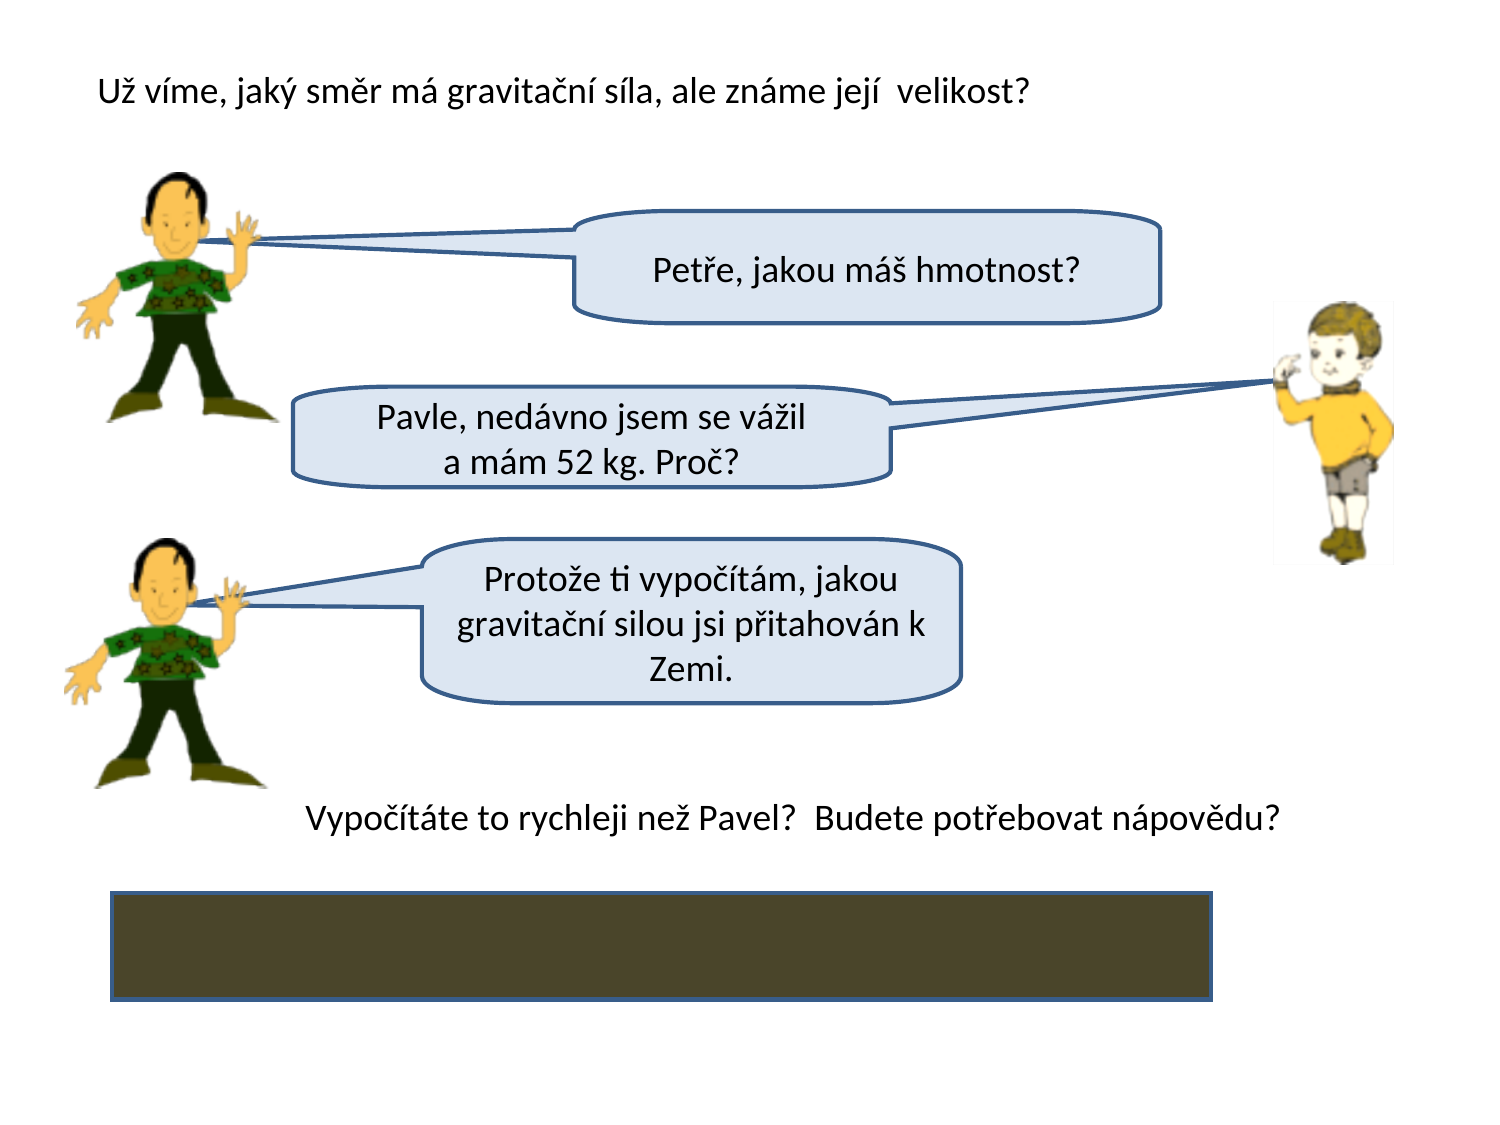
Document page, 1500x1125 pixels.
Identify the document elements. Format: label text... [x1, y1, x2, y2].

text_box Už víme, jaký směr má gravitační síla, ale známe její velikost? [82, 58, 1048, 119]
picture [64, 538, 272, 789]
text_box Pavle, nedávno jsem se vážil a mám 52 kg. Proč? [292, 380, 1271, 488]
text_box Petře, jakou máš hmotnost? [284, 210, 1161, 324]
text_box Když má těleso hmotnost 1 kg, působí na něj gravitační síla 10 N. Petr váží 52 kg, tak je přitahován gravitační silou 52 kg . 10 N = 520 N. [106, 890, 1192, 997]
text_box Protože ti vypočítám, jakou gravitační silou jsi přitahován k Zemi. [272, 539, 962, 704]
text_box [112, 893, 1211, 1000]
text_box Vypočítáte to rychleji než Pavel? Budete potřebovat nápovědu? [290, 785, 1298, 846]
picture [1271, 299, 1396, 567]
picture [76, 172, 284, 423]
